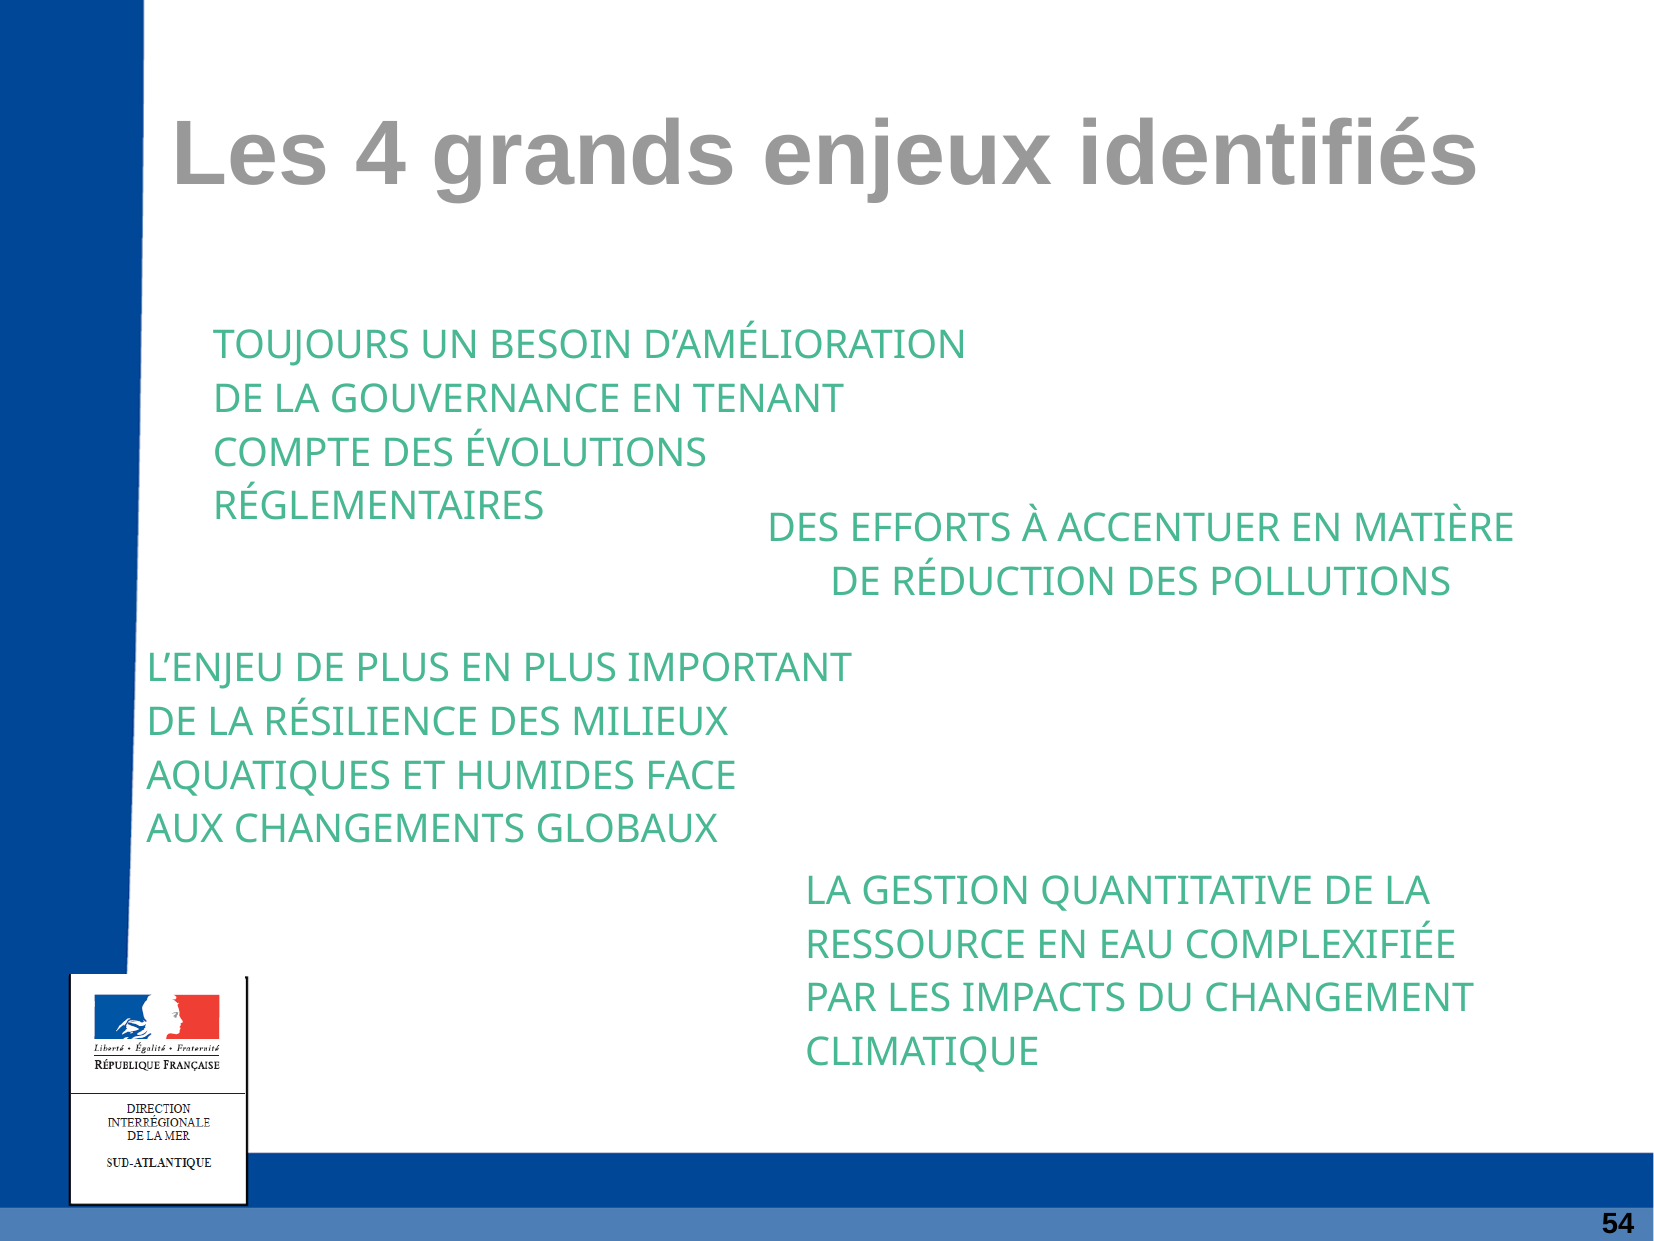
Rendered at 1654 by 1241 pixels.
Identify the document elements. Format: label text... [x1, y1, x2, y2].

text_box LA GESTION QUANTITATIVE DE LA RESSOURCE EN EAU COMPLEXIFIÉE PAR LES IMPACTS DU CHANGEMENT CLIMATIQUE [790, 854, 1531, 1046]
text_box TOUJOURS UN BESOIN D’AMÉLIORATION DE LA GOUVERNANCE EN TENANT COMPTE DES ÉVOLUTIONS RÉGLEMENTAIRES [198, 309, 1017, 501]
picture [0, 0, 1654, 1241]
text_box L’ENJEU DE PLUS EN PLUS IMPORTANT DE LA RÉSILIENCE DES MILIEUX AQUATIQUES ET HUMIDES FACE AUX CHANGEMENTS GLOBAUX [131, 632, 919, 823]
subtitle DES EFFORTS À ACCENTUER EN MATIÈRE DE RÉDUCTION DES POLLUTIONS [678, 468, 1604, 639]
title Les 4 grands enjeux identifiés [82, 49, 1571, 257]
